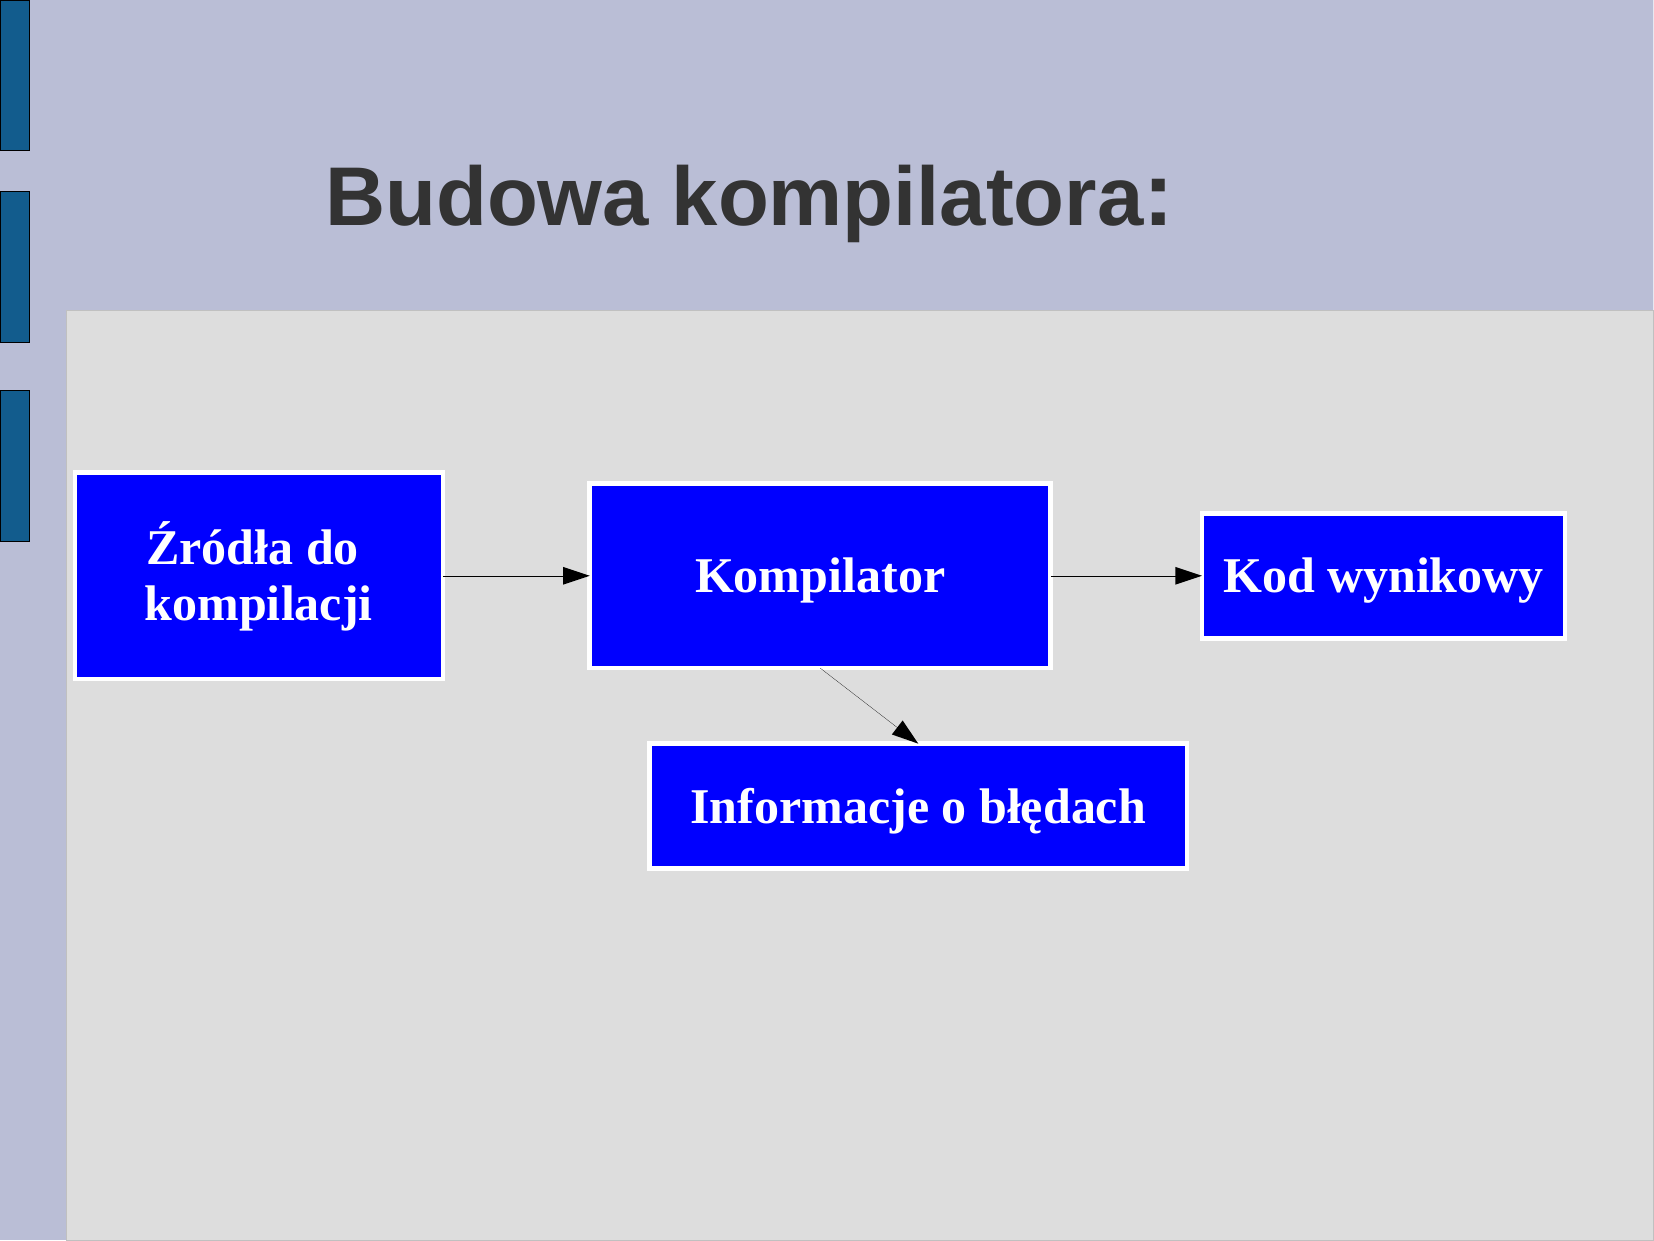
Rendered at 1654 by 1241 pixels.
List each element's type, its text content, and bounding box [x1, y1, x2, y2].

text_box Informacje o błędach [649, 743, 1188, 869]
text_box Kompilator [589, 483, 1051, 669]
text_box Kod wynikowy [1201, 513, 1565, 639]
text_box Źródła do kompilacji [75, 472, 443, 680]
title Budowa kompilatora: [112, 99, 1388, 288]
